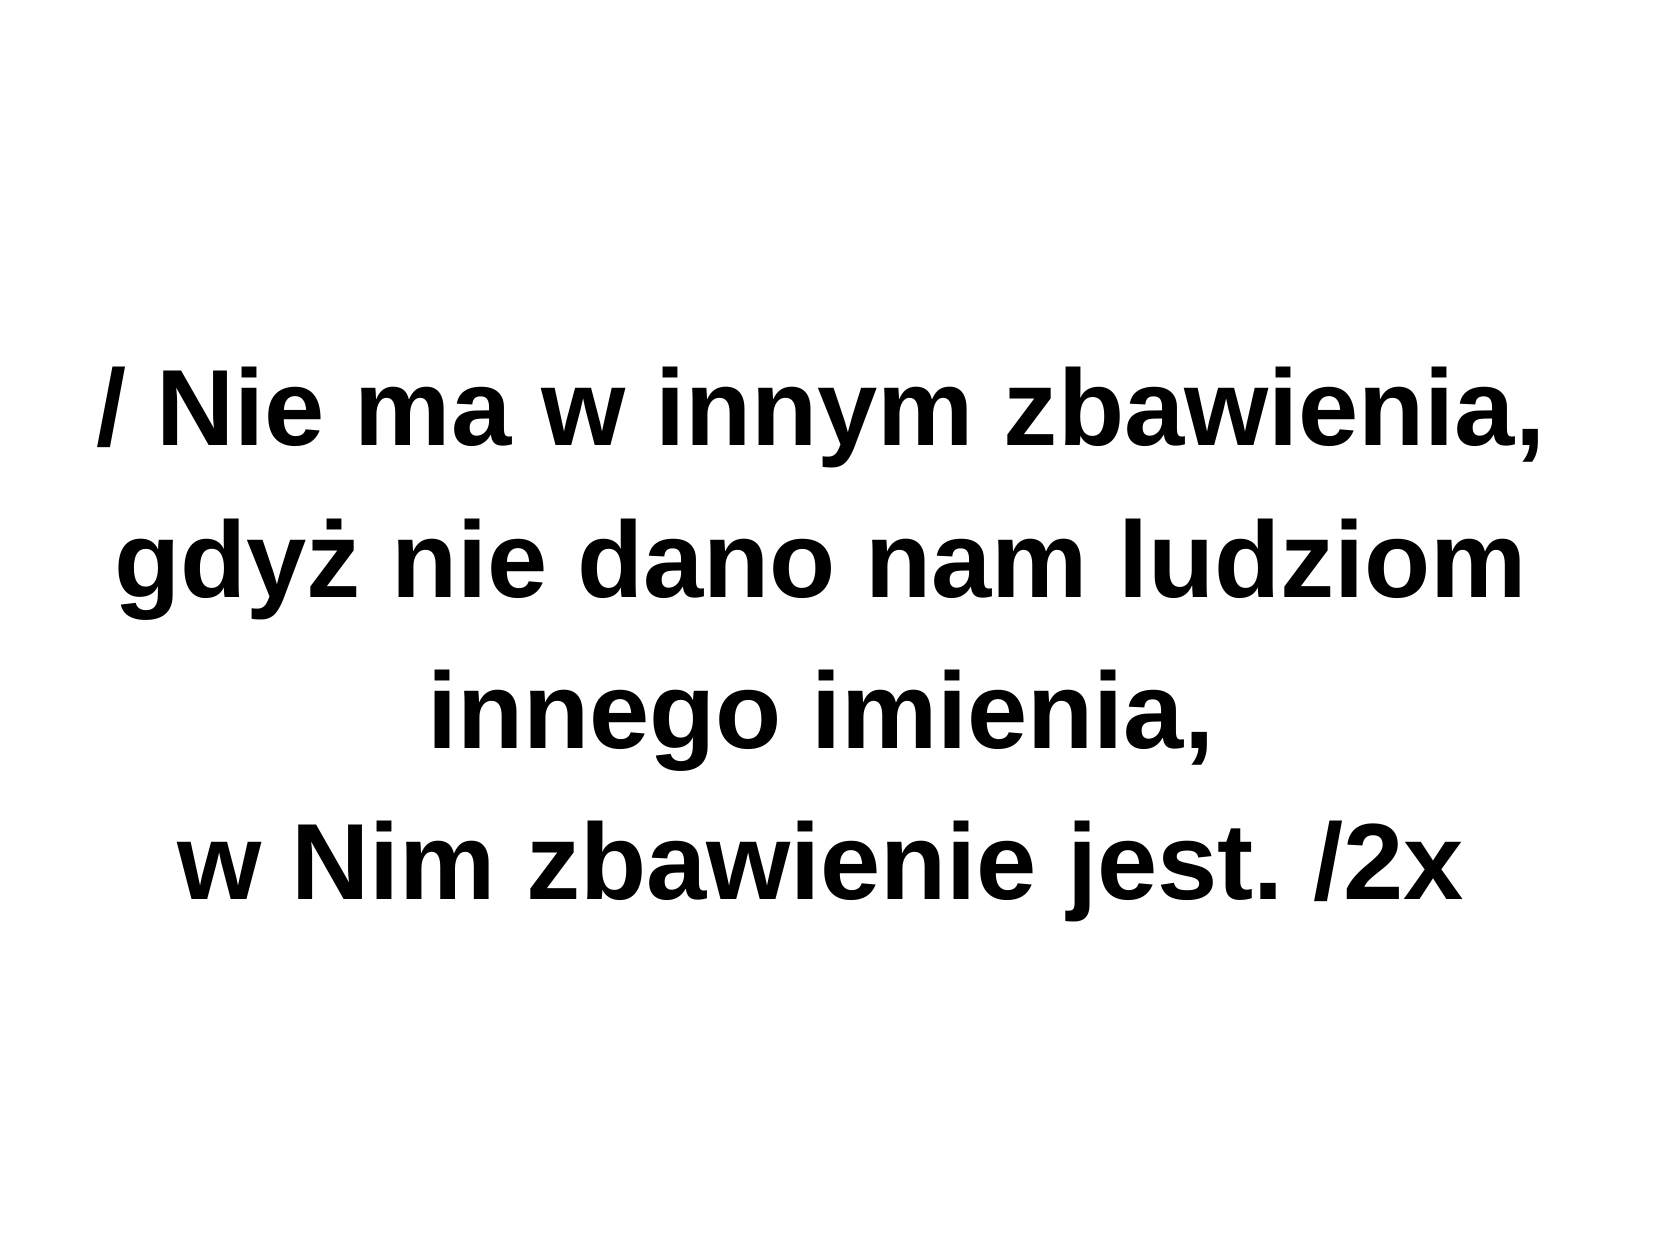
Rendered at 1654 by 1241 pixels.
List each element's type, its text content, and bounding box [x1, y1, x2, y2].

subtitle / Nie ma w innym zbawienia, gdyż nie dano nam ludziom innego imienia, w Nim zbawienie jest. /2x [0, 0, 1642, 1241]
